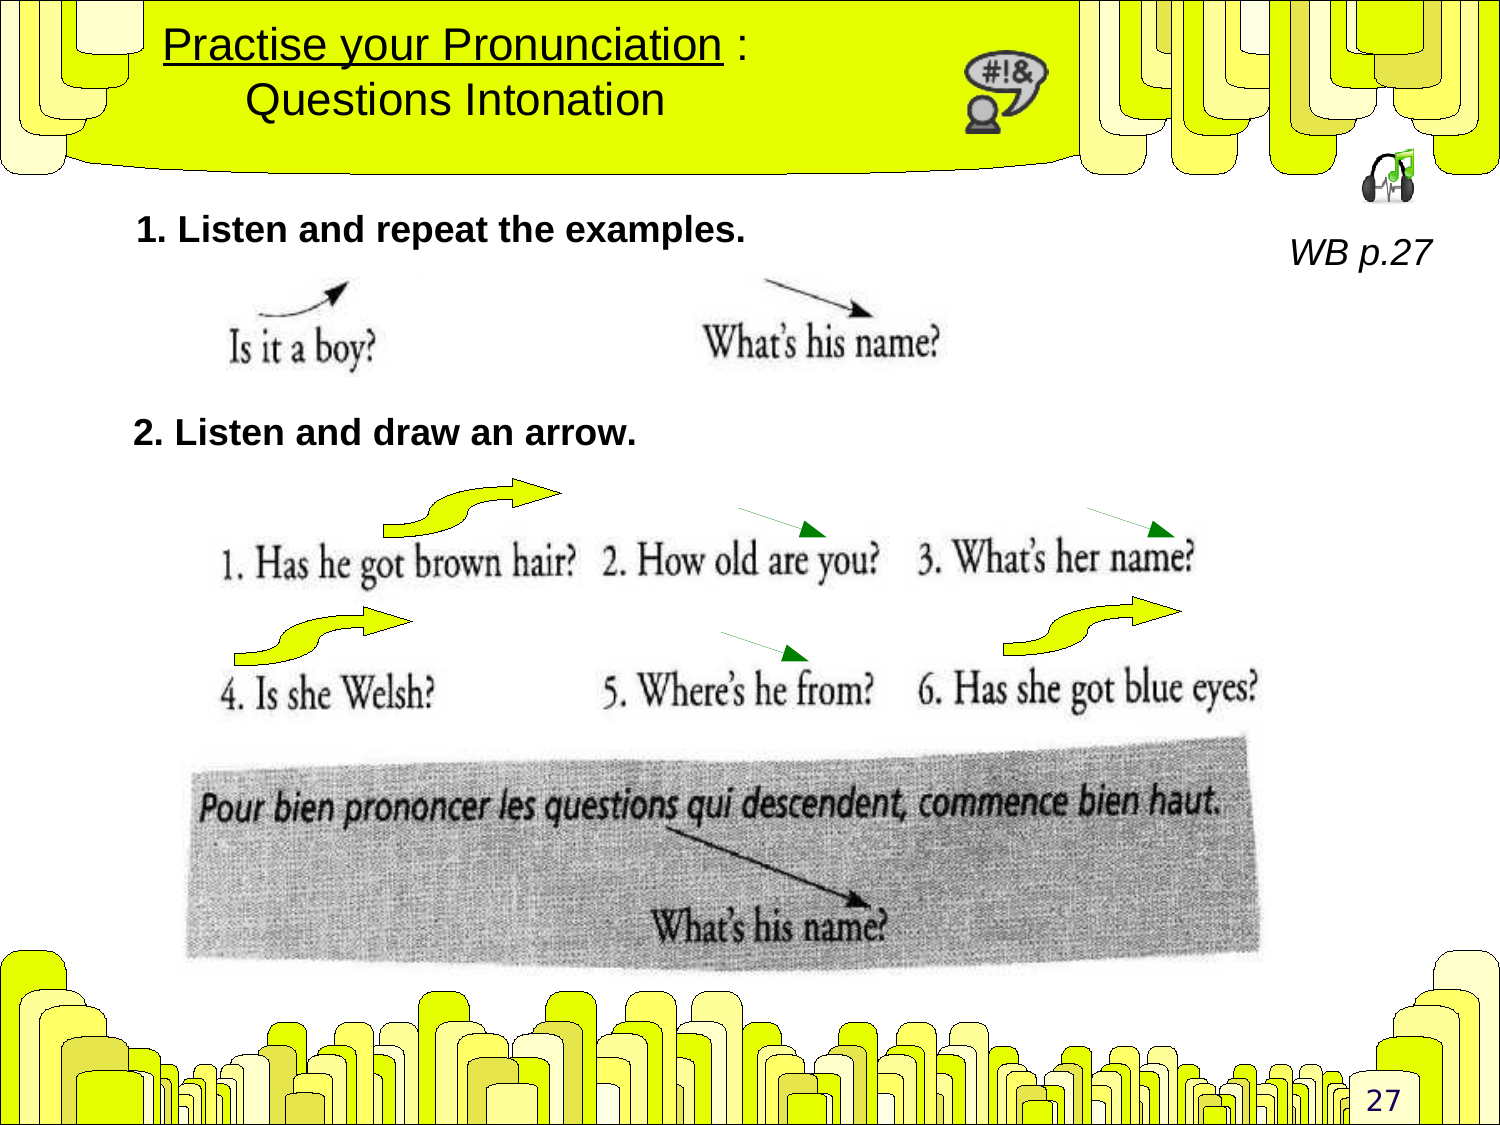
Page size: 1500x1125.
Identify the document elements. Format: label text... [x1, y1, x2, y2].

text_box Practise your Pronunciation : Questions Intonation [147, 7, 777, 133]
text_box WB p.27 [1273, 220, 1464, 286]
text_box 1. Listen and repeat the examples. [121, 197, 788, 258]
text_box 2. Listen and draw an arrow. [118, 400, 663, 466]
text_box [383, 478, 562, 538]
picture [169, 521, 1274, 981]
picture [1358, 141, 1418, 207]
text_box [1003, 596, 1182, 656]
picture [964, 50, 1049, 134]
picture [208, 269, 963, 377]
text_box [234, 606, 413, 666]
